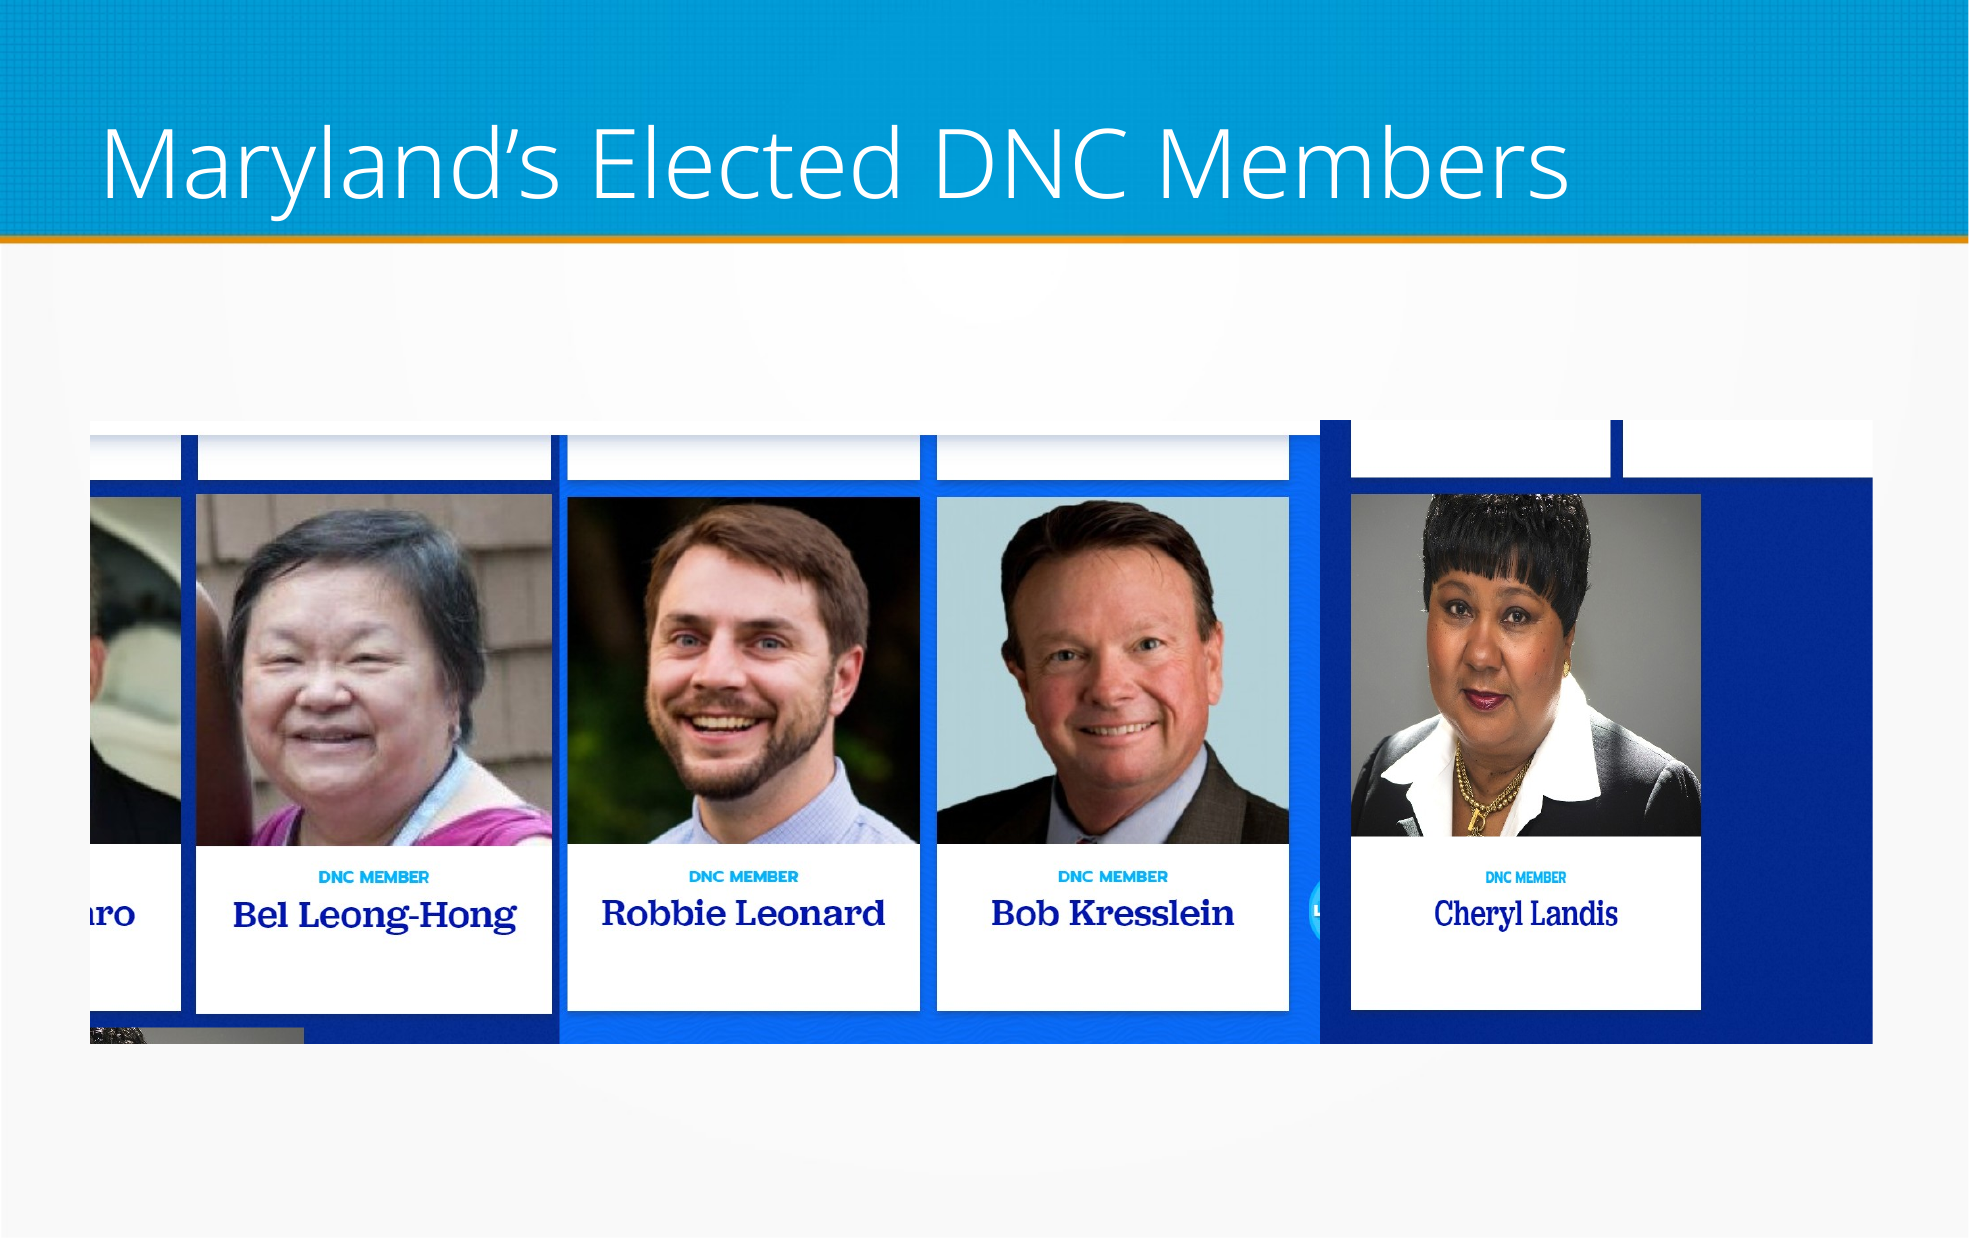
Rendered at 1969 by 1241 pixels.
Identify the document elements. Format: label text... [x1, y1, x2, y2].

picture [0, 233, 1969, 1241]
title Maryland’s Elected DNC Members [98, 19, 1870, 227]
